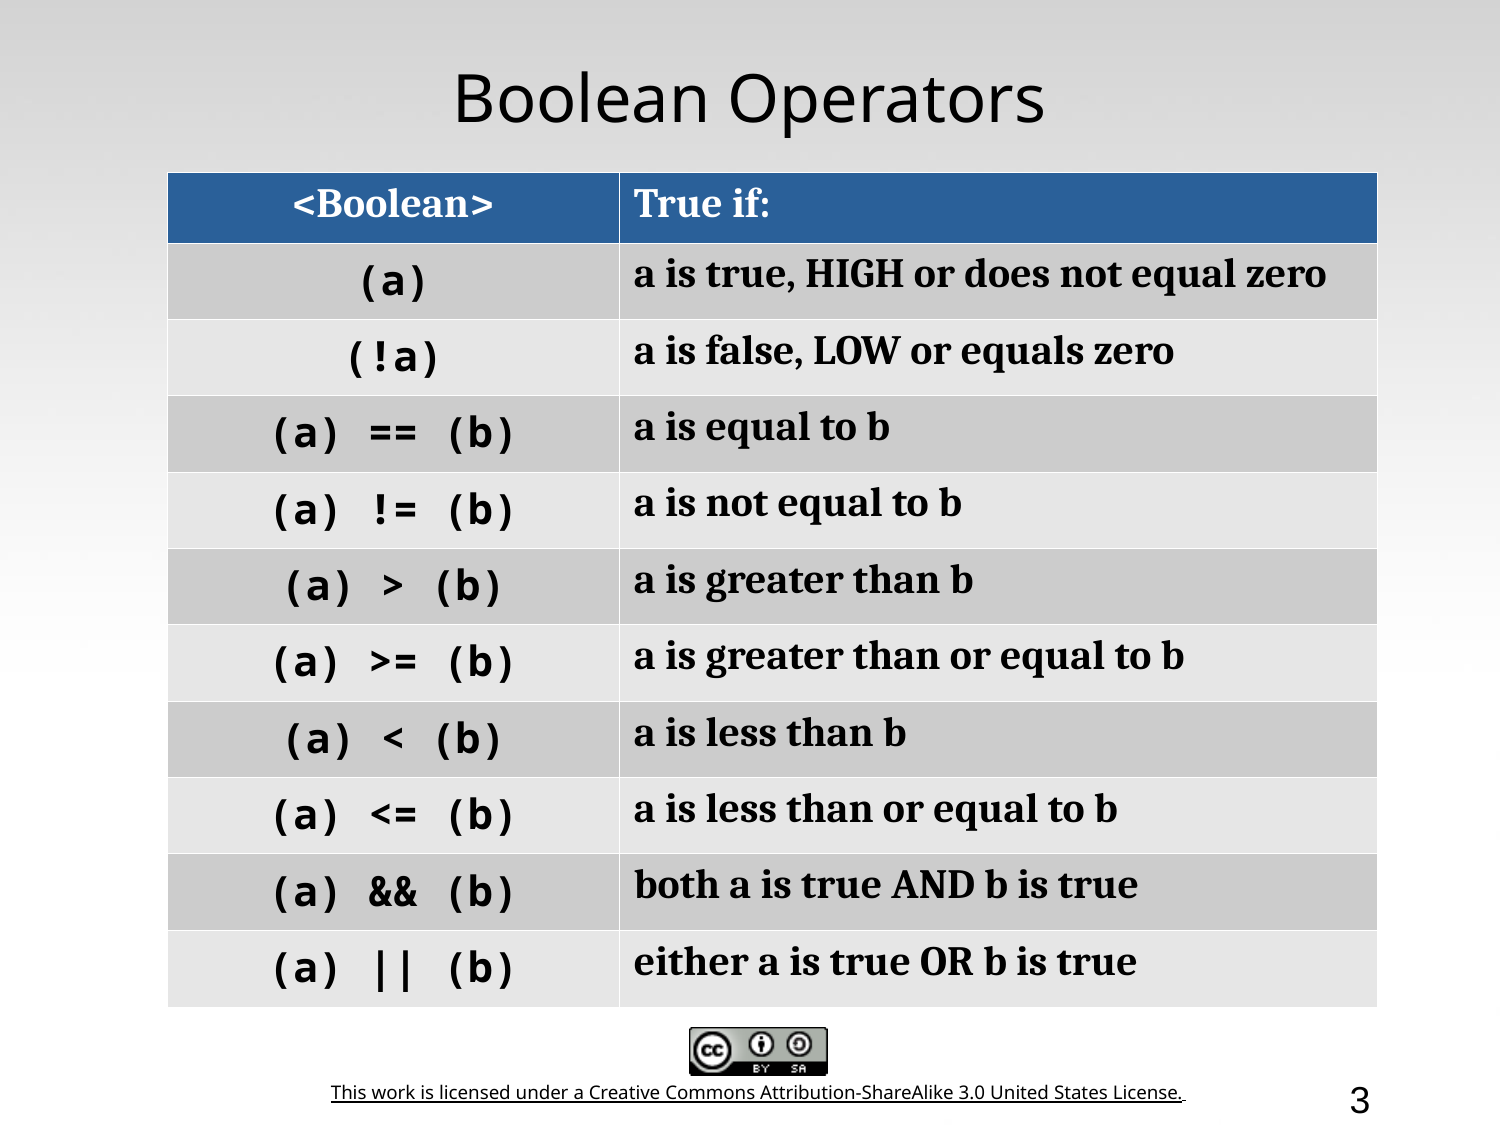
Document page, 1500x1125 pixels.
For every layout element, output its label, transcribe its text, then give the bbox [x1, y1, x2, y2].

table_cell a is not equal to b [620, 473, 1377, 548]
table_cell either a is true OR b is true [620, 931, 1377, 1007]
table_header <Boolean> [168, 173, 619, 243]
table_cell (a) == (b) [168, 396, 619, 472]
table_cell a is less than or equal to b [620, 778, 1377, 853]
table_cell a is false, LOW or equals zero [620, 320, 1377, 395]
table_cell both a is true AND b is true [620, 854, 1377, 930]
picture [0, 0, 1500, 1125]
table_cell a is greater than b [620, 549, 1377, 624]
table_cell (!a) [168, 320, 619, 395]
table_cell (a) <= (b) [168, 778, 619, 853]
table_cell (a) < (b) [168, 702, 619, 777]
table_cell a is equal to b [620, 396, 1377, 472]
table_cell a is greater than or equal to b [620, 625, 1377, 701]
table_cell a is true, HIGH or does not equal zero [620, 244, 1377, 319]
table_cell (a) >= (b) [168, 625, 619, 701]
table_cell (a) != (b) [168, 473, 619, 548]
table_cell (a) > (b) [168, 549, 619, 624]
table_cell (a) [168, 244, 619, 319]
title Boolean Operators [112, 2, 1388, 190]
table_cell (a) || (b) [168, 931, 619, 1007]
table_cell a is less than b [620, 702, 1377, 777]
table_cell (a) && (b) [168, 854, 619, 930]
table_header True if: [620, 173, 1377, 243]
